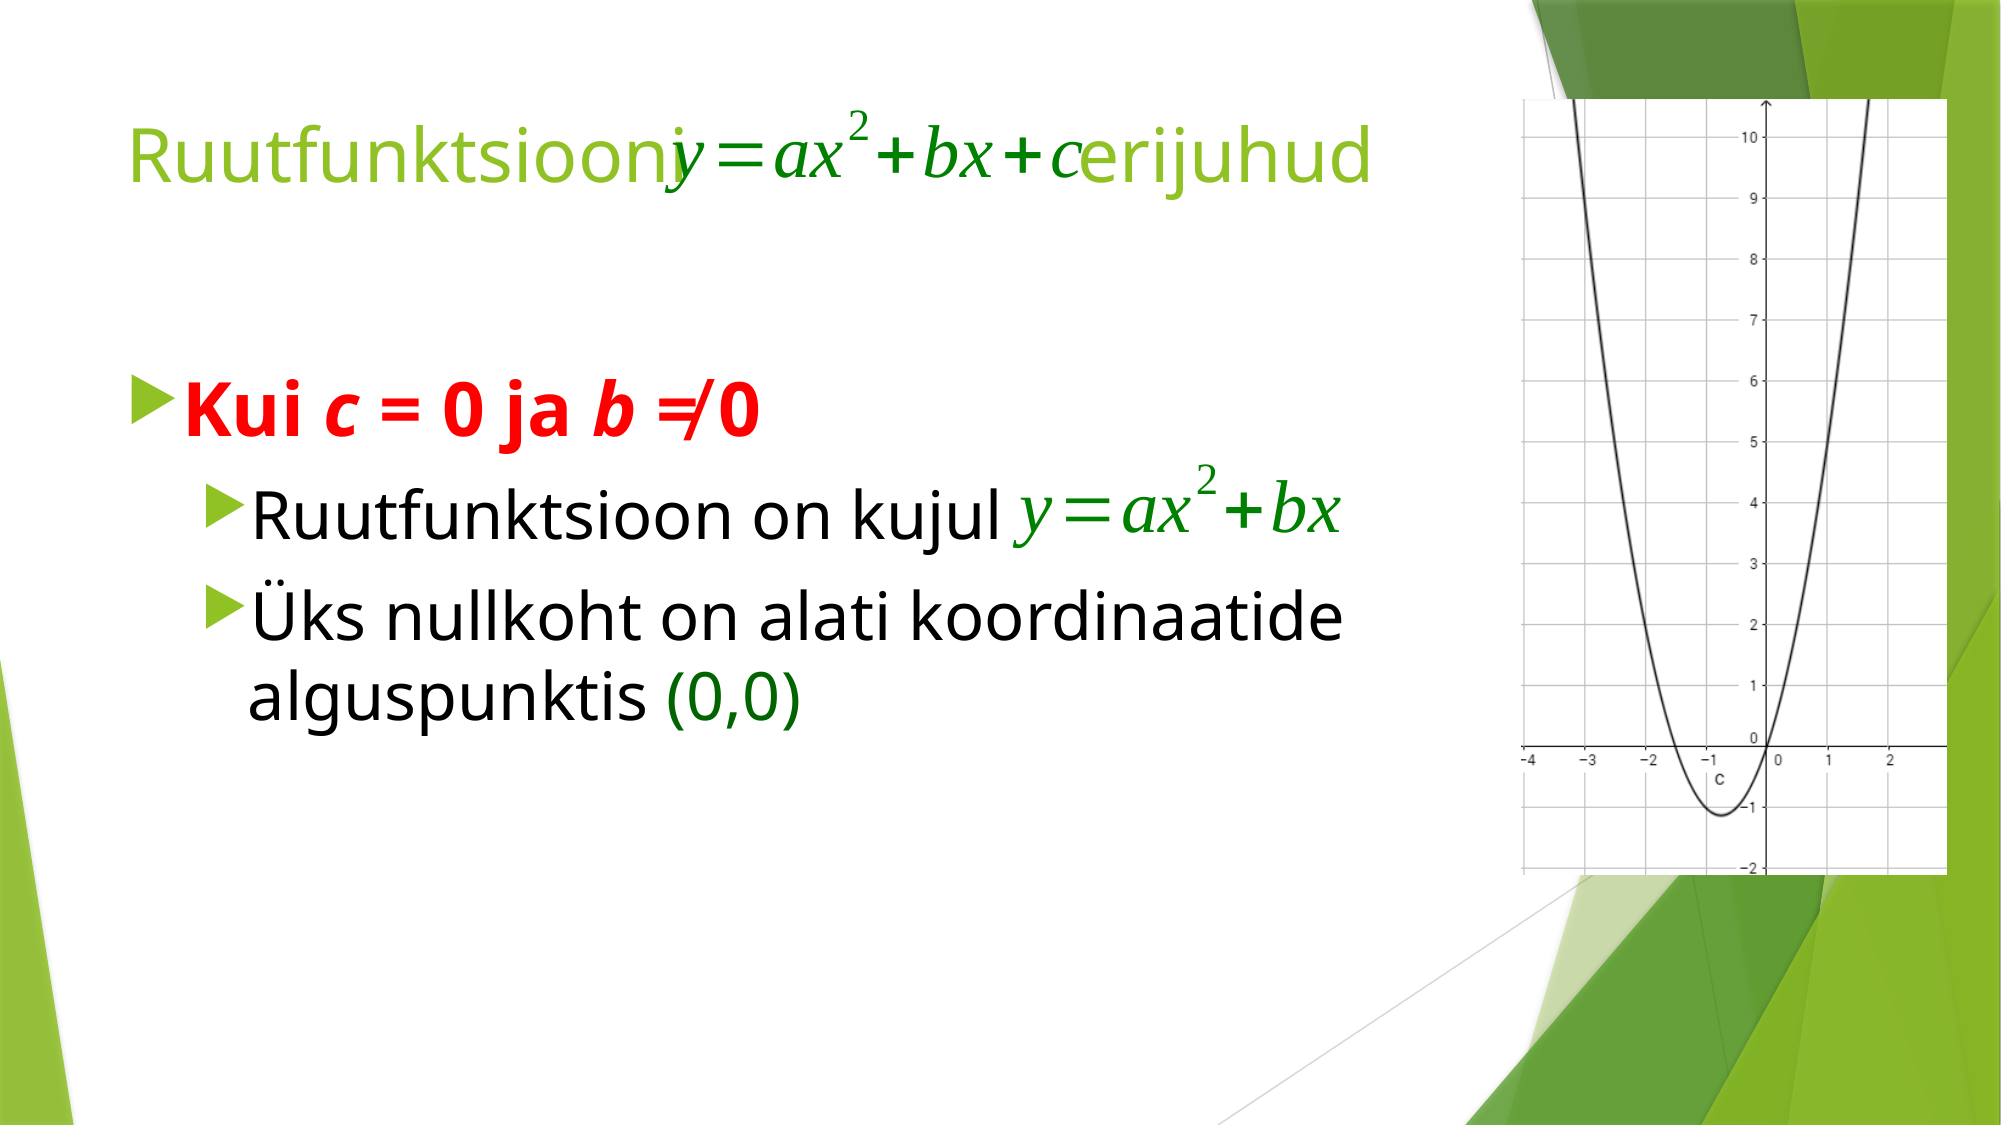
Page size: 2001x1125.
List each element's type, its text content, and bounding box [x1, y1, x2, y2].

picture [1521, 99, 1947, 875]
title Ruutfunktsiooni erijuhud [111, 99, 1521, 317]
chart [656, 99, 1093, 194]
list Kui c = 0 ja b ≠ 0 Ruutfunktsioon on kujul Üks nullkoht on alati koordinaatide alguspunktis (0,0) [111, 354, 1590, 1109]
chart [1003, 454, 1351, 549]
